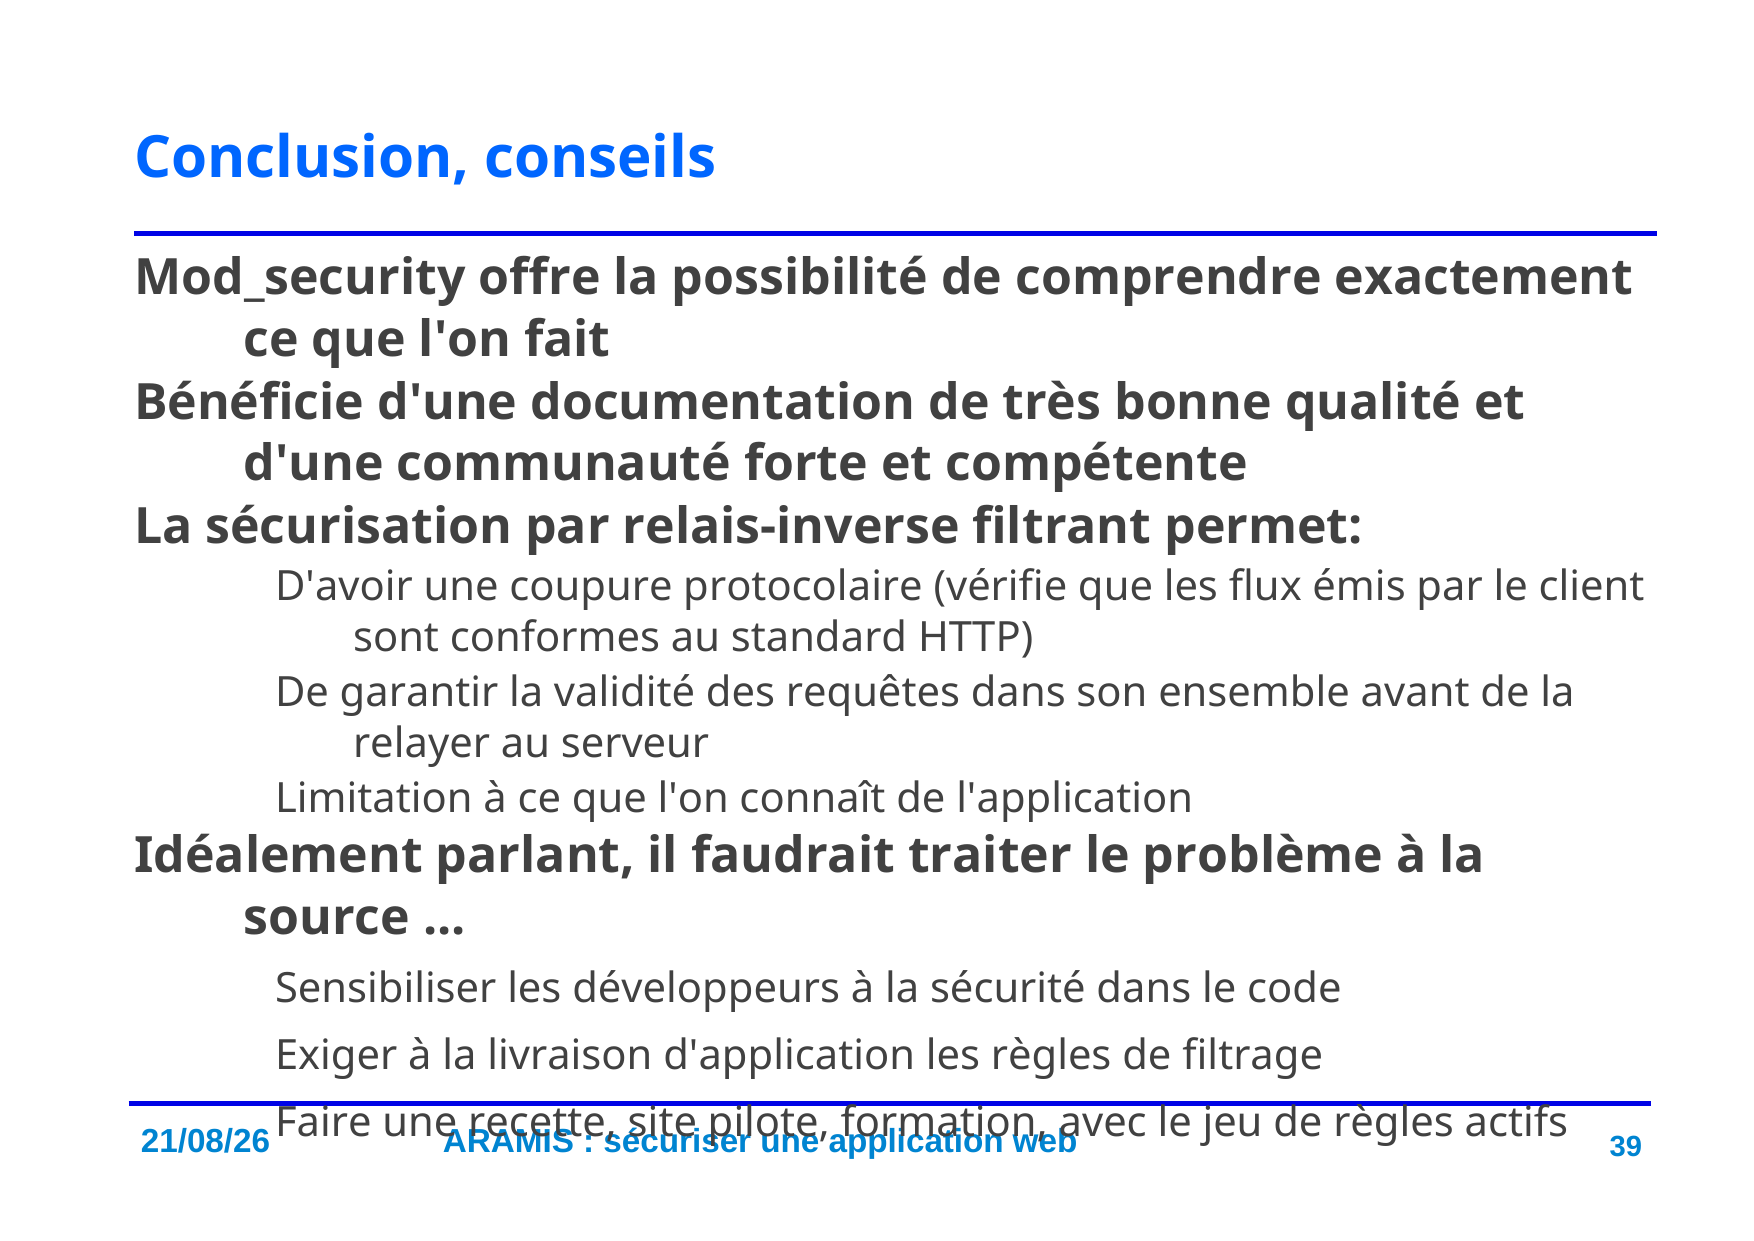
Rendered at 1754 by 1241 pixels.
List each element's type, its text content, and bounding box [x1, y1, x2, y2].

list Mod_security offre la possibilité de comprendre exactement ce que l'on fait Bénéficie d'une documentation de très bonne qualité et d'une communauté forte et compétente La sécurisation par relais-inverse filtrant permet: D'avoir une coupure protocolaire (vérifie que les flux émis par le client sont conformes au standard HTTP) De garantir la validité des requêtes dans son ensemble avant de la relayer au serveur Limitation à ce que l'on connaît de l'application Idéalement parlant, il faudrait traiter le problème à la source ... Sensibiliser les développeurs à la sécurité dans le code Exiger à la livraison d'application les règles de filtrage Faire une recette, site pilote, formation, avec le jeu de règles actifs [134, 245, 1657, 1078]
title Conclusion, conseils [134, 96, 1456, 222]
